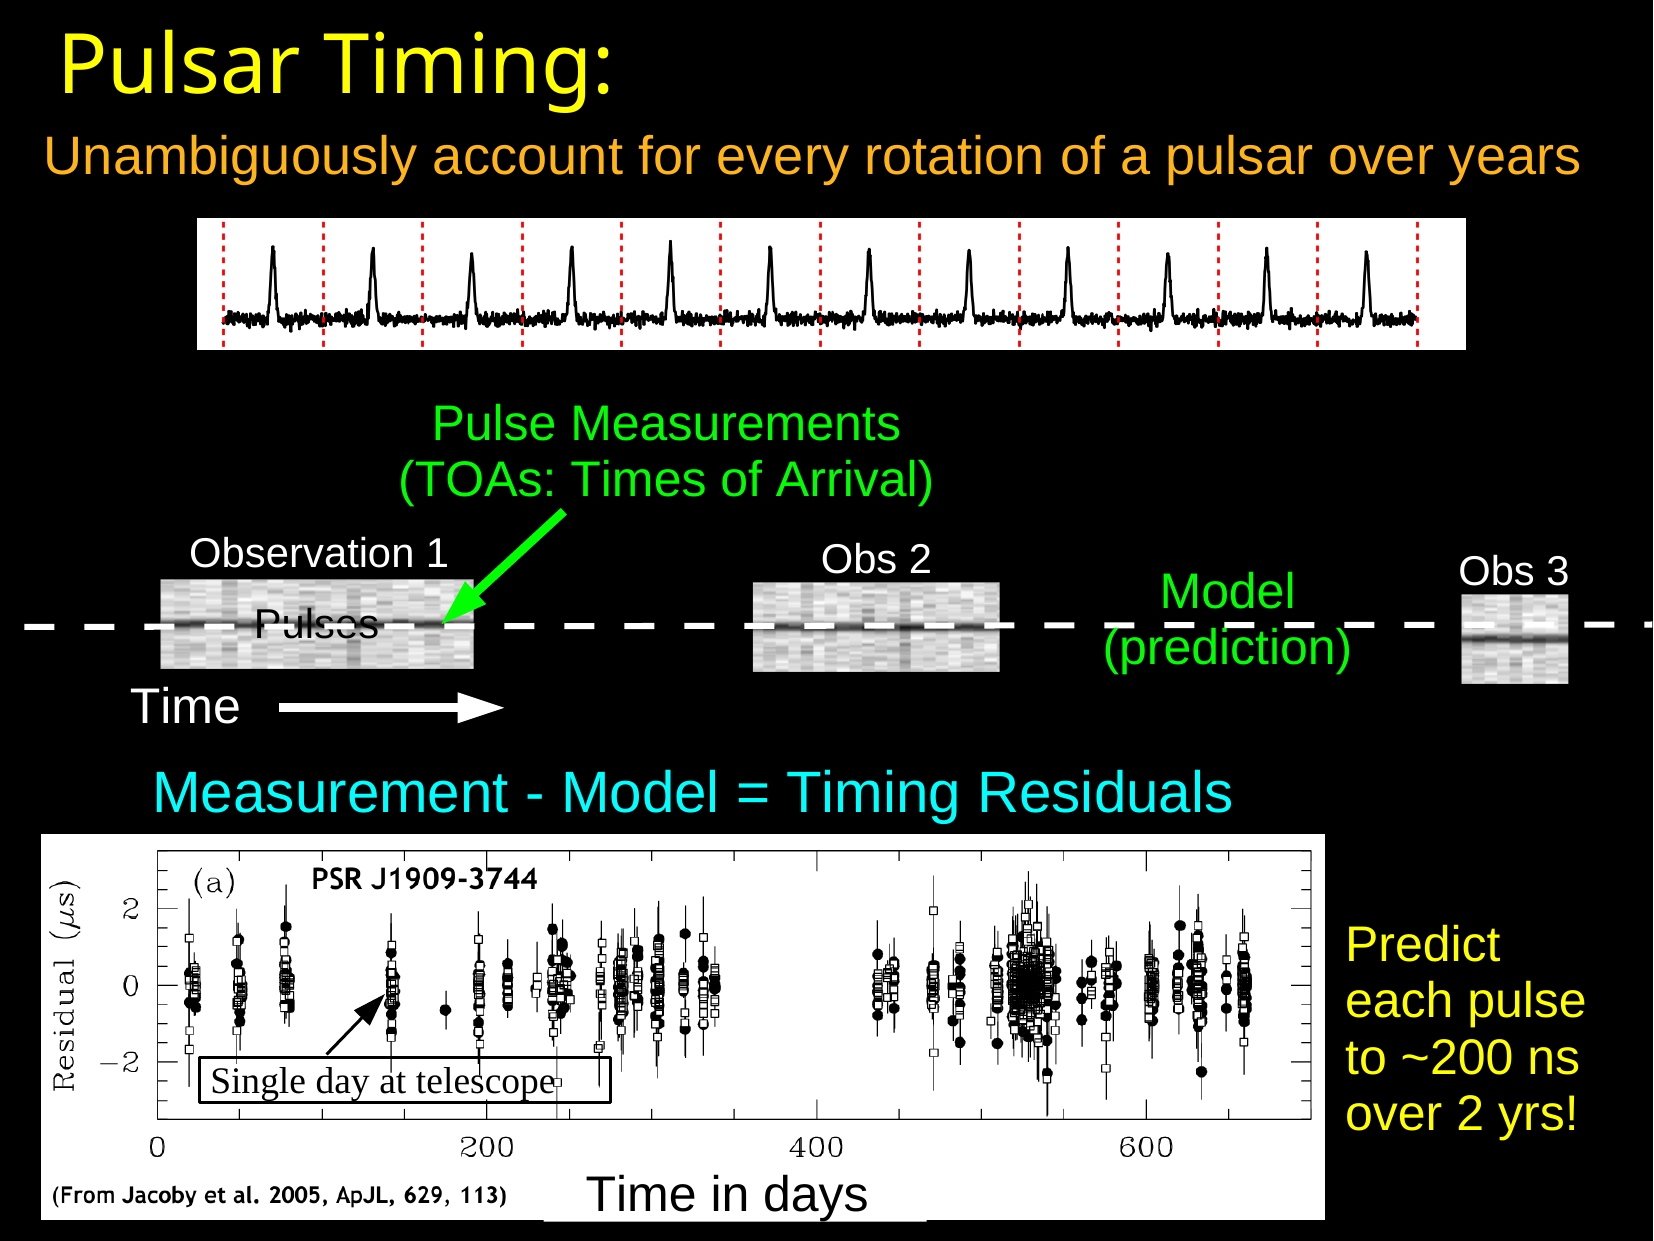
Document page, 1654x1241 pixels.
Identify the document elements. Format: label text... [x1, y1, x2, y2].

text_box Observation 1 [189, 529, 450, 577]
picture [752, 582, 1000, 672]
list Pulsar Timing: Unambiguously account for every rotation of a pulsar over years [19, 8, 1635, 232]
text_box Model (prediction) [1102, 562, 1353, 676]
picture [1461, 594, 1569, 684]
text_box Obs 3 [1458, 547, 1571, 595]
picture [160, 579, 474, 669]
text_box Pulse Measurements (TOAs: Times of Arrival) [398, 394, 928, 508]
text_box Single day at telescope [199, 1057, 611, 1103]
text_box Measurement - Model = Timing Residuals [152, 759, 1232, 825]
picture [447, 611, 474, 623]
text_box Time [130, 677, 240, 734]
text_box Predict each pulse to ~200 ns over 2 yrs! [1345, 915, 1613, 1178]
text_box Time in days [543, 1165, 927, 1222]
text_box Pulses [254, 600, 380, 648]
text_box Obs 2 [820, 535, 933, 583]
picture [41, 834, 1325, 1220]
picture [197, 218, 1466, 350]
